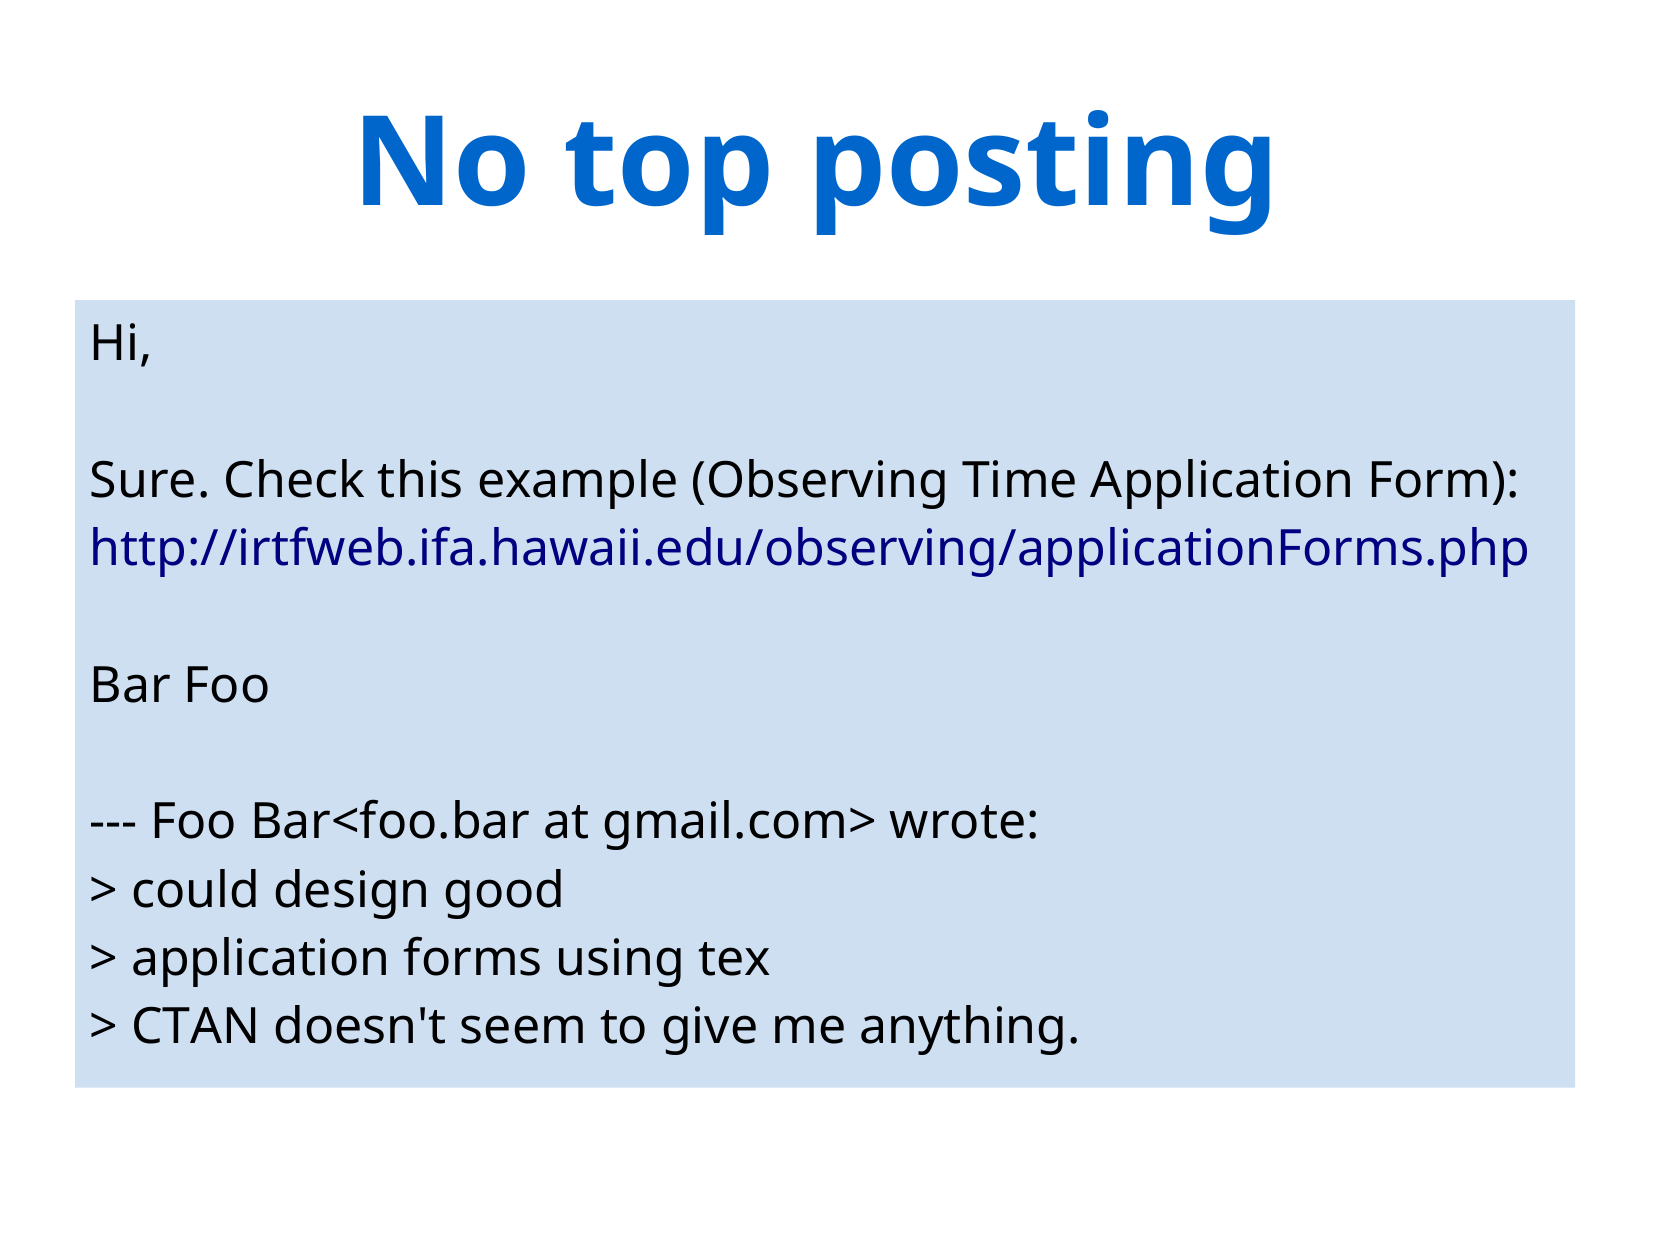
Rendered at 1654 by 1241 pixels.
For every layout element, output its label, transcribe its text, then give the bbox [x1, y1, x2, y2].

text_box Hi, Sure. Check this example (Observing Time Application Form): http://irtfweb.ifa.hawaii.edu/observing/applicationForms.php Bar Foo --- Foo Bar<foo.bar at gmail.com> wrote: > could design good > application forms using tex > CTAN doesn't seem to give me anything. [75, 300, 1576, 1088]
text_box No top posting [337, 64, 1426, 226]
